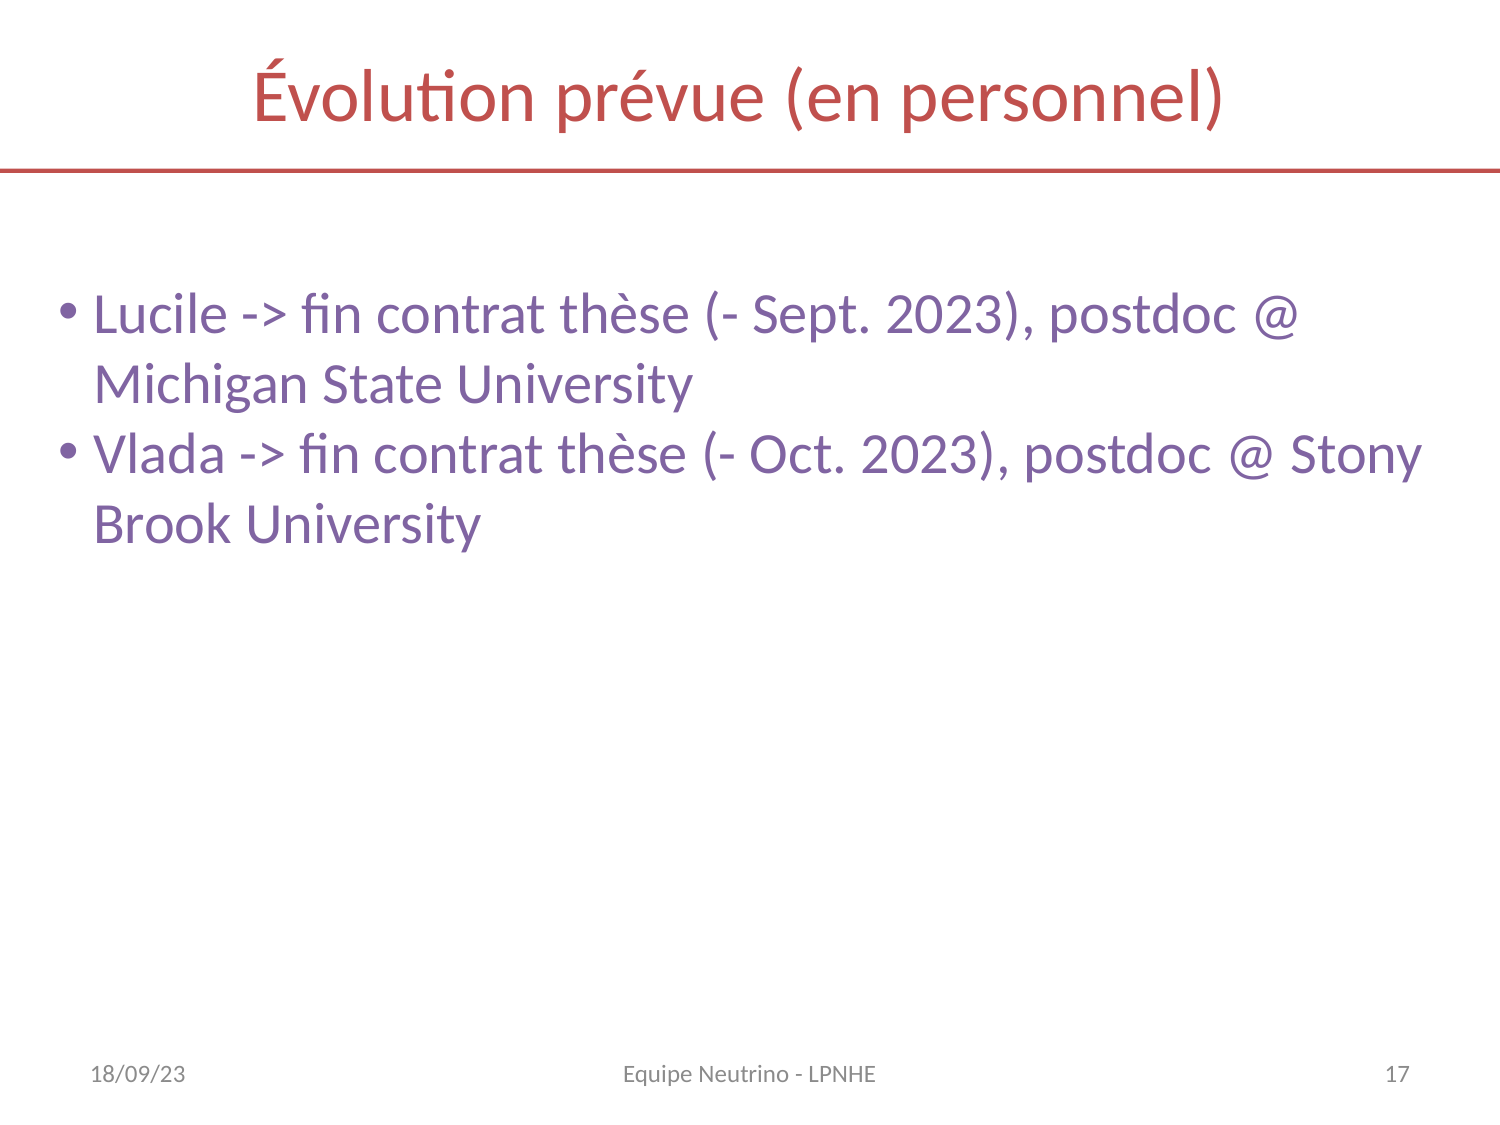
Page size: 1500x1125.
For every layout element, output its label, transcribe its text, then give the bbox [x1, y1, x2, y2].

text_box <number> [1074, 1042, 1425, 1103]
text_box Lucile -> fin contrat thèse (- Sept. 2023), postdoc @ Michigan State University Vlada -> fin contrat thèse (- Oct. 2023), postdoc @ Stony Brook University [43, 187, 1460, 1043]
text_box Évolution prévue (en personnel) [75, 29, 1425, 141]
text_box Equipe Neutrino - LPNHE [512, 1042, 988, 1103]
text_box 18/09/23 [74, 1042, 425, 1103]
